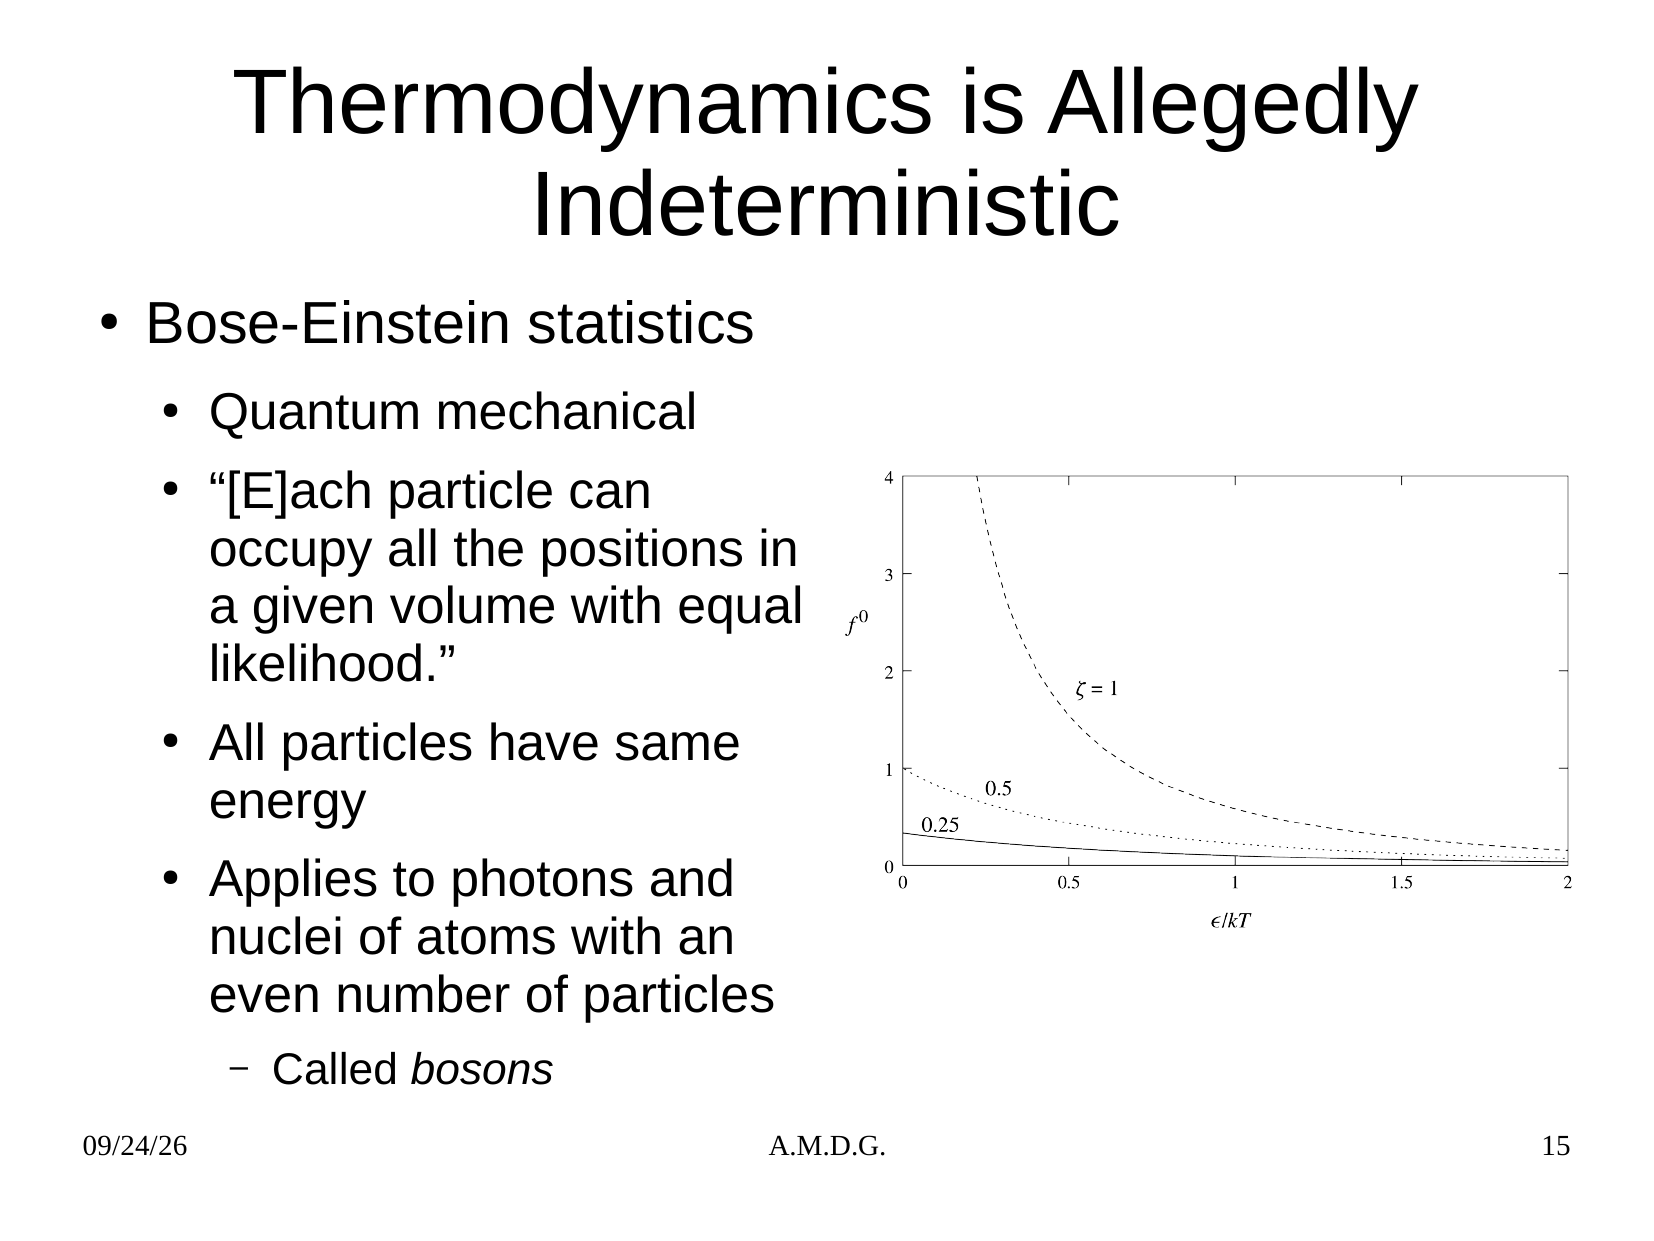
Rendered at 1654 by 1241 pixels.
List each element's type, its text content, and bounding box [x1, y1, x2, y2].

picture [845, 471, 1572, 928]
title Thermodynamics is Allegedly Indeterministic [82, 49, 1571, 257]
list Bose-Einstein statistics Quantum mechanical “[E]ach particle can occupy all the positions in a given volume with equal likelihood.” All particles have same energy Applies to photons and nuclei of atoms with an even number of particles Called bosons [82, 290, 809, 1109]
